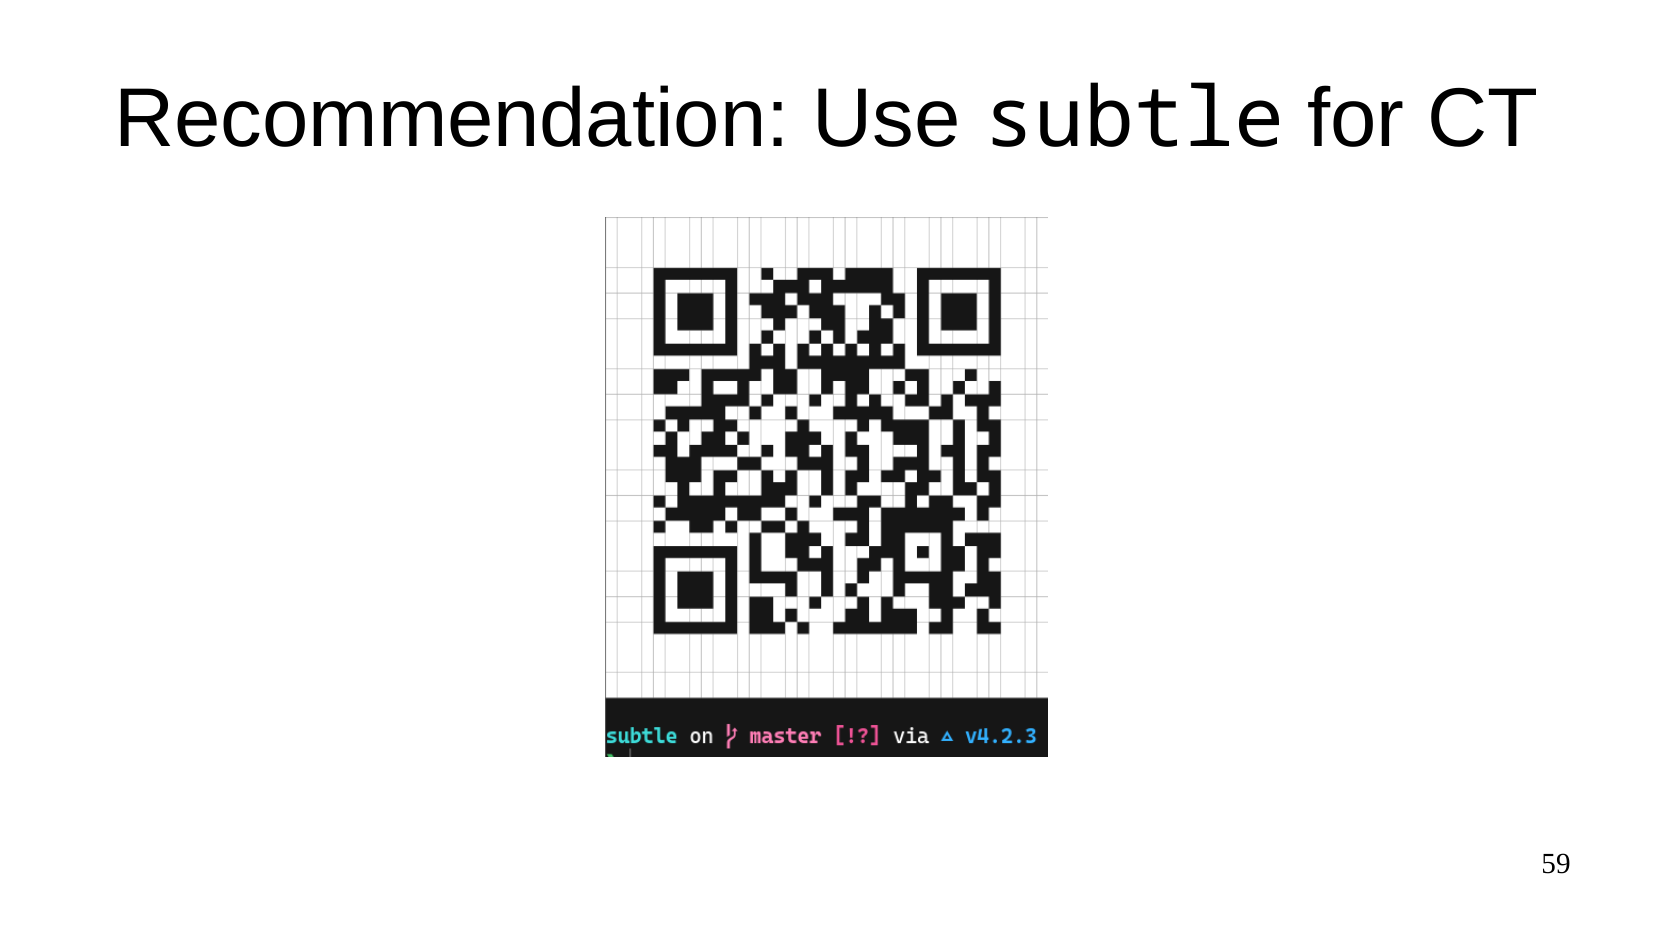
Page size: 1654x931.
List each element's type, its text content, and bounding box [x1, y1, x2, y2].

title Recommendation: Use subtle for CT [82, 36, 1571, 193]
picture [605, 217, 1048, 758]
